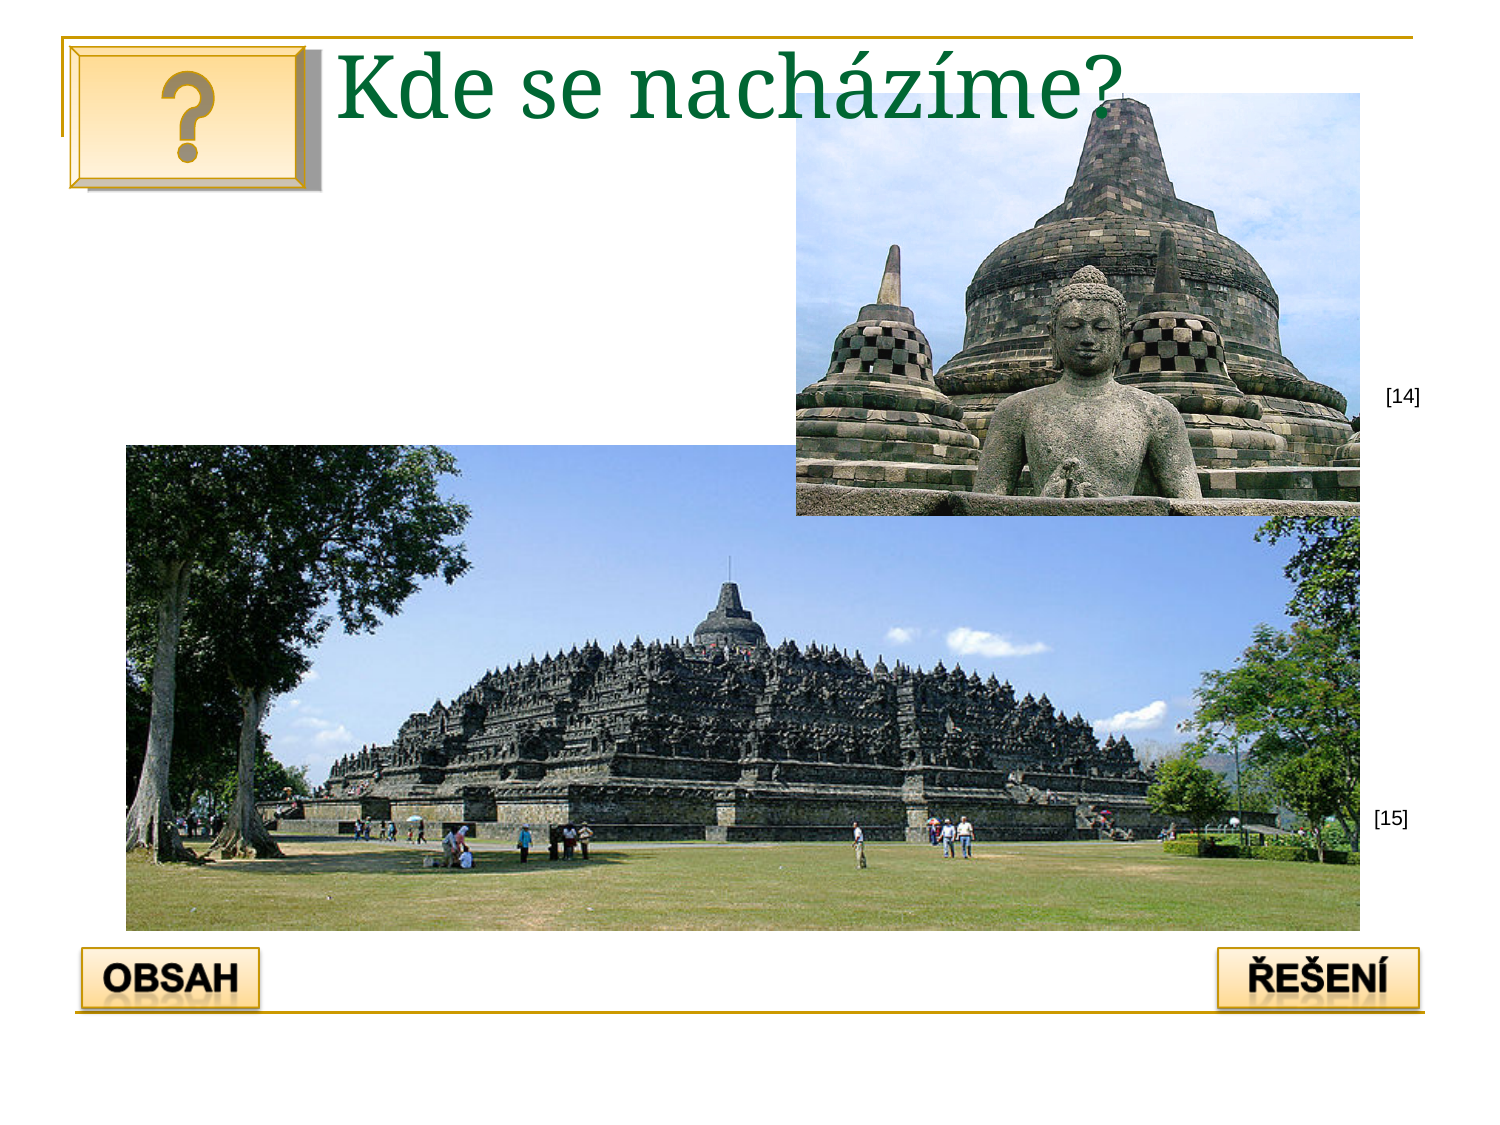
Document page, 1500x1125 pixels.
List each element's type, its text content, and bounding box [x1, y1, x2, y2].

text_box [14] [1371, 375, 1465, 416]
picture [1209, 938, 1428, 1056]
picture [126, 211, 1360, 932]
title Kde se nacházíme? [46, 23, 1397, 211]
text_box [15] [1359, 796, 1442, 838]
picture [69, 938, 272, 1055]
